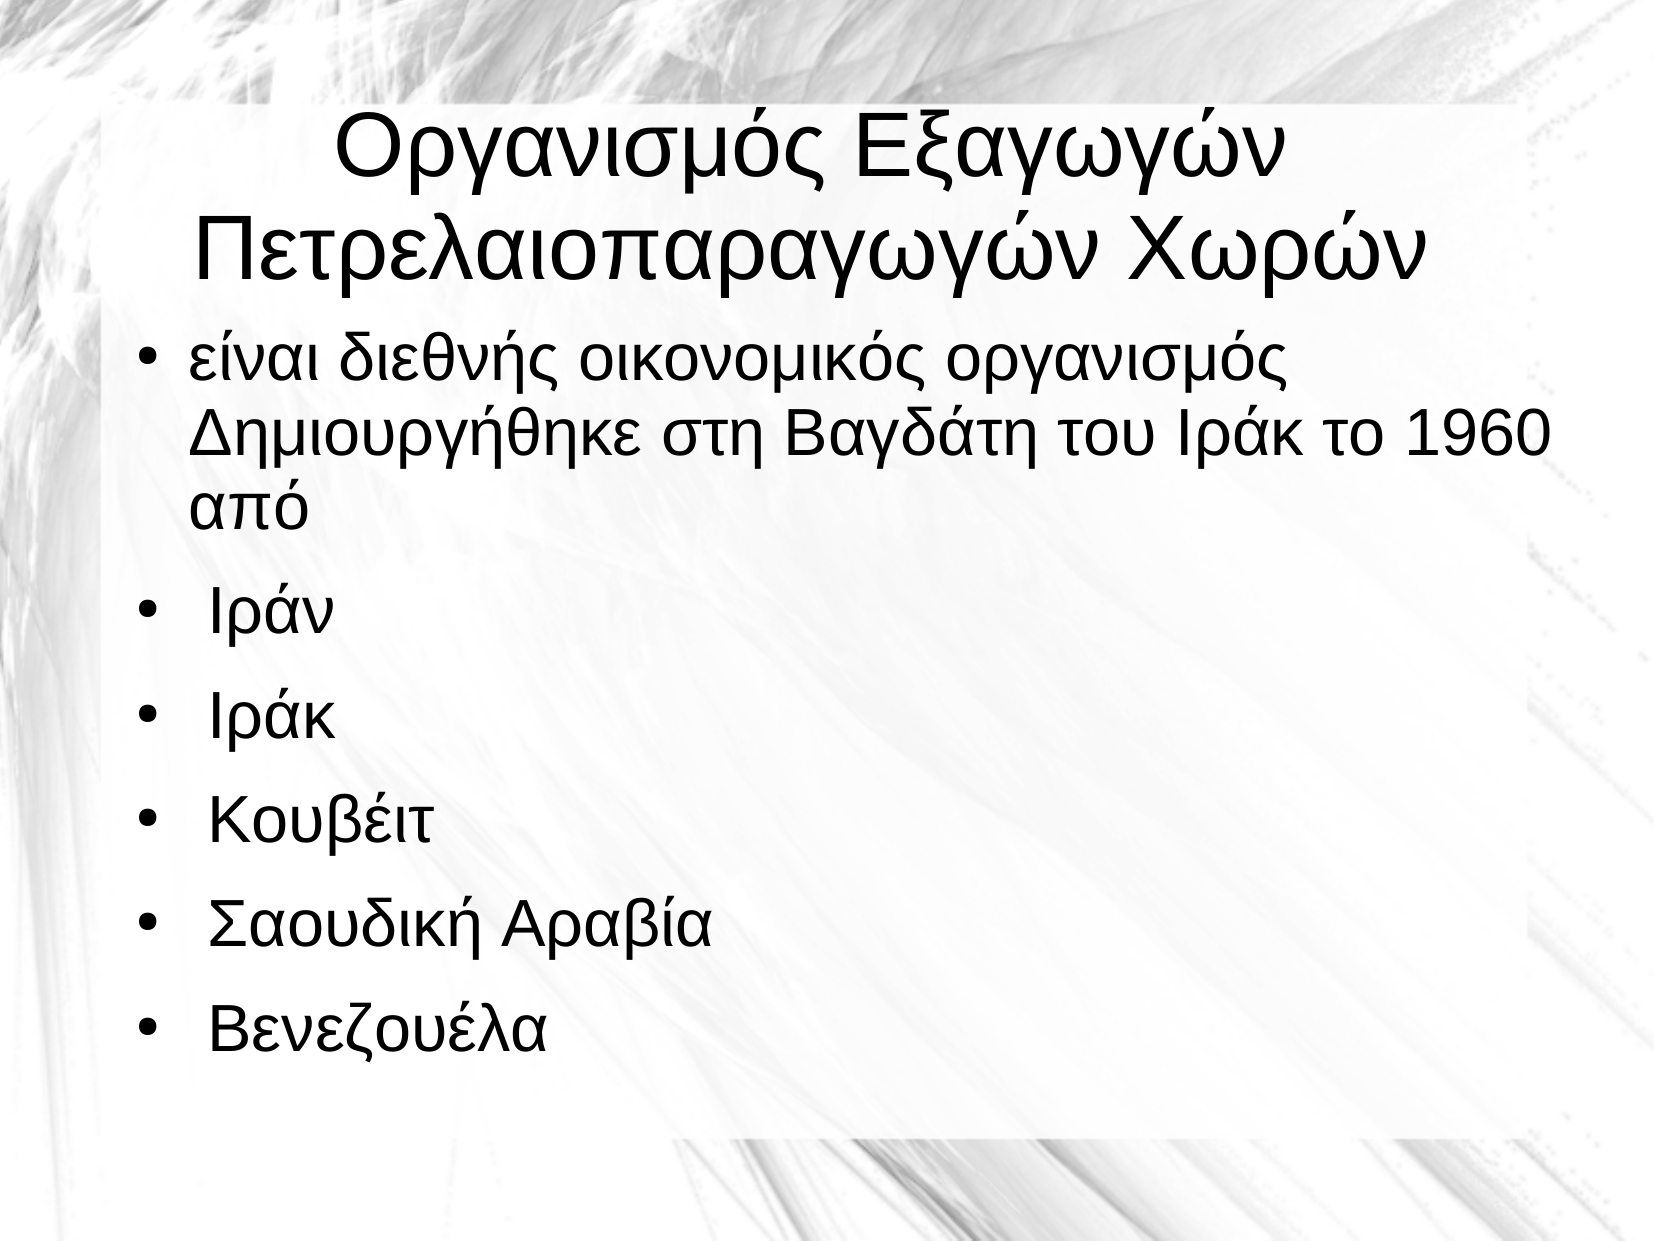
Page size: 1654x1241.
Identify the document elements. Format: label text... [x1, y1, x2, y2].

title Οργανισμός Εξαγωγών Πετρελαιοπαραγωγών Χωρών [118, 93, 1506, 299]
list είναι διεθνής οικονομικός οργανισμός Δημιουργήθηκε στη Βαγδάτη του Ιράκ το 1960 από Ιράν Ιράκ Κουβέιτ Σαουδική Αραβία Βενεζουέλα [118, 319, 1571, 1066]
picture [0, 0, 1654, 1241]
